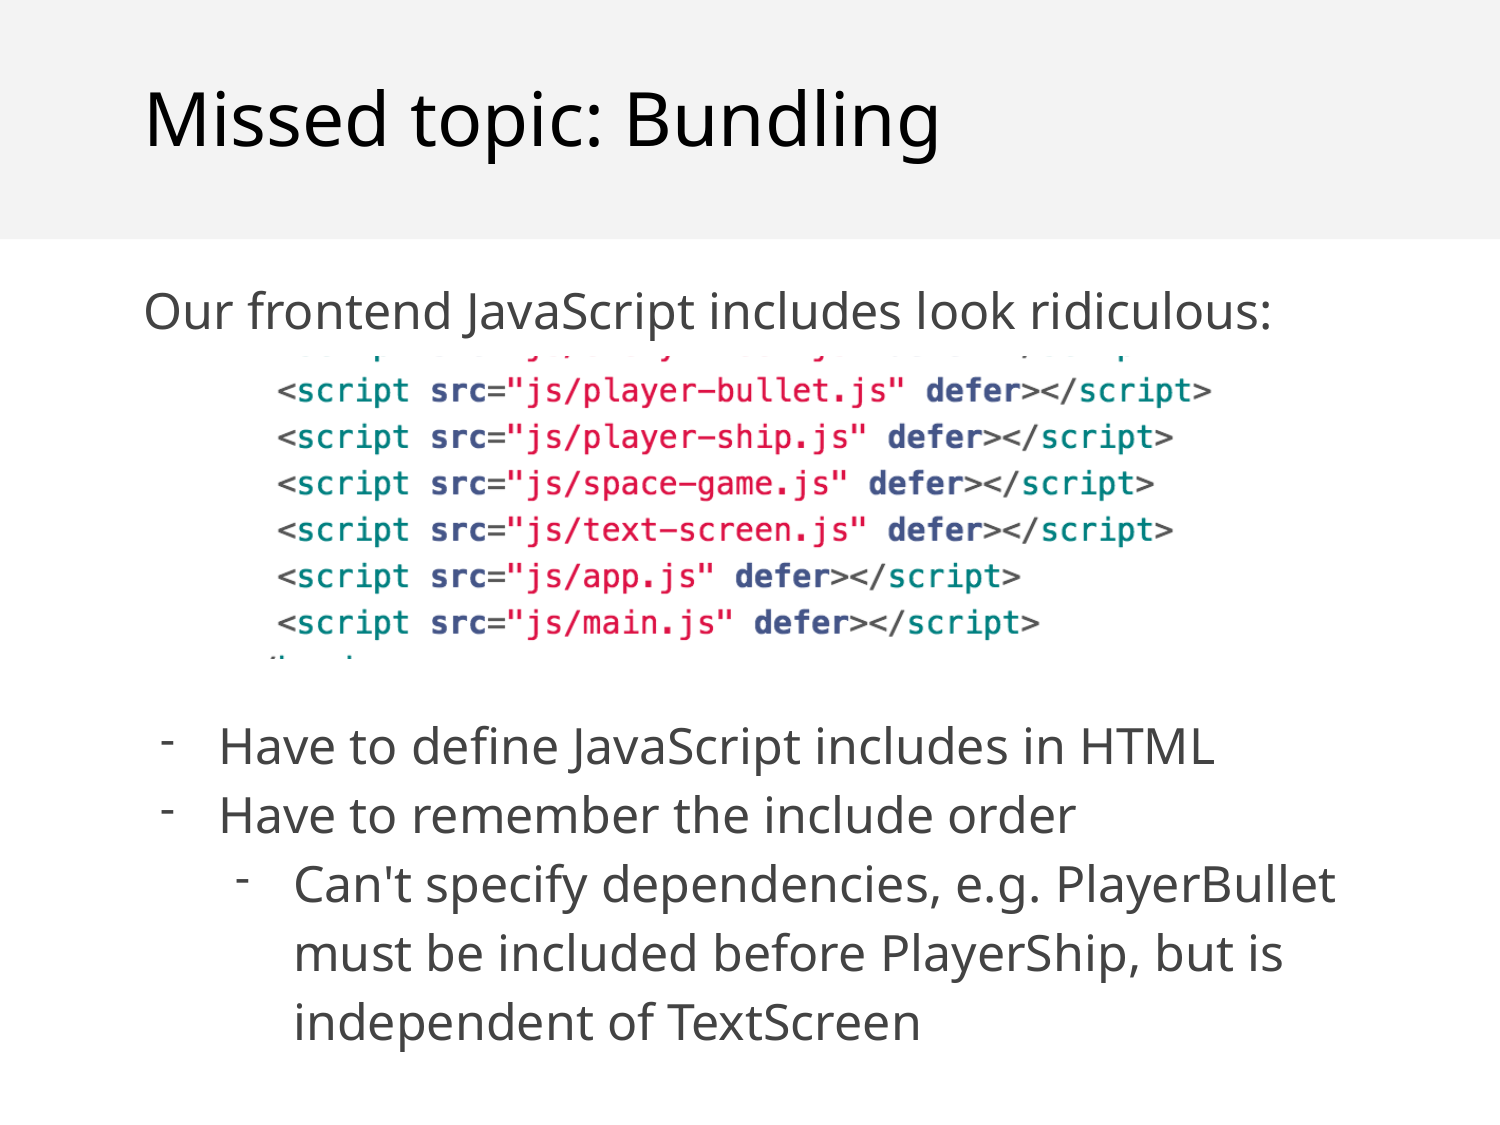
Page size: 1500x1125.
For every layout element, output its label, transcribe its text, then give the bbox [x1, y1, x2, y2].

title Missed topic: Bundling [128, 56, 1372, 183]
list Have to define JavaScript includes in HTML Have to remember the include order Can't specify dependencies, e.g. PlayerBullet must be included before PlayerShip, but is independent of TextScreen [128, 690, 1372, 817]
picture [262, 356, 1238, 659]
list Our frontend JavaScript includes look ridiculous: [128, 255, 1372, 382]
